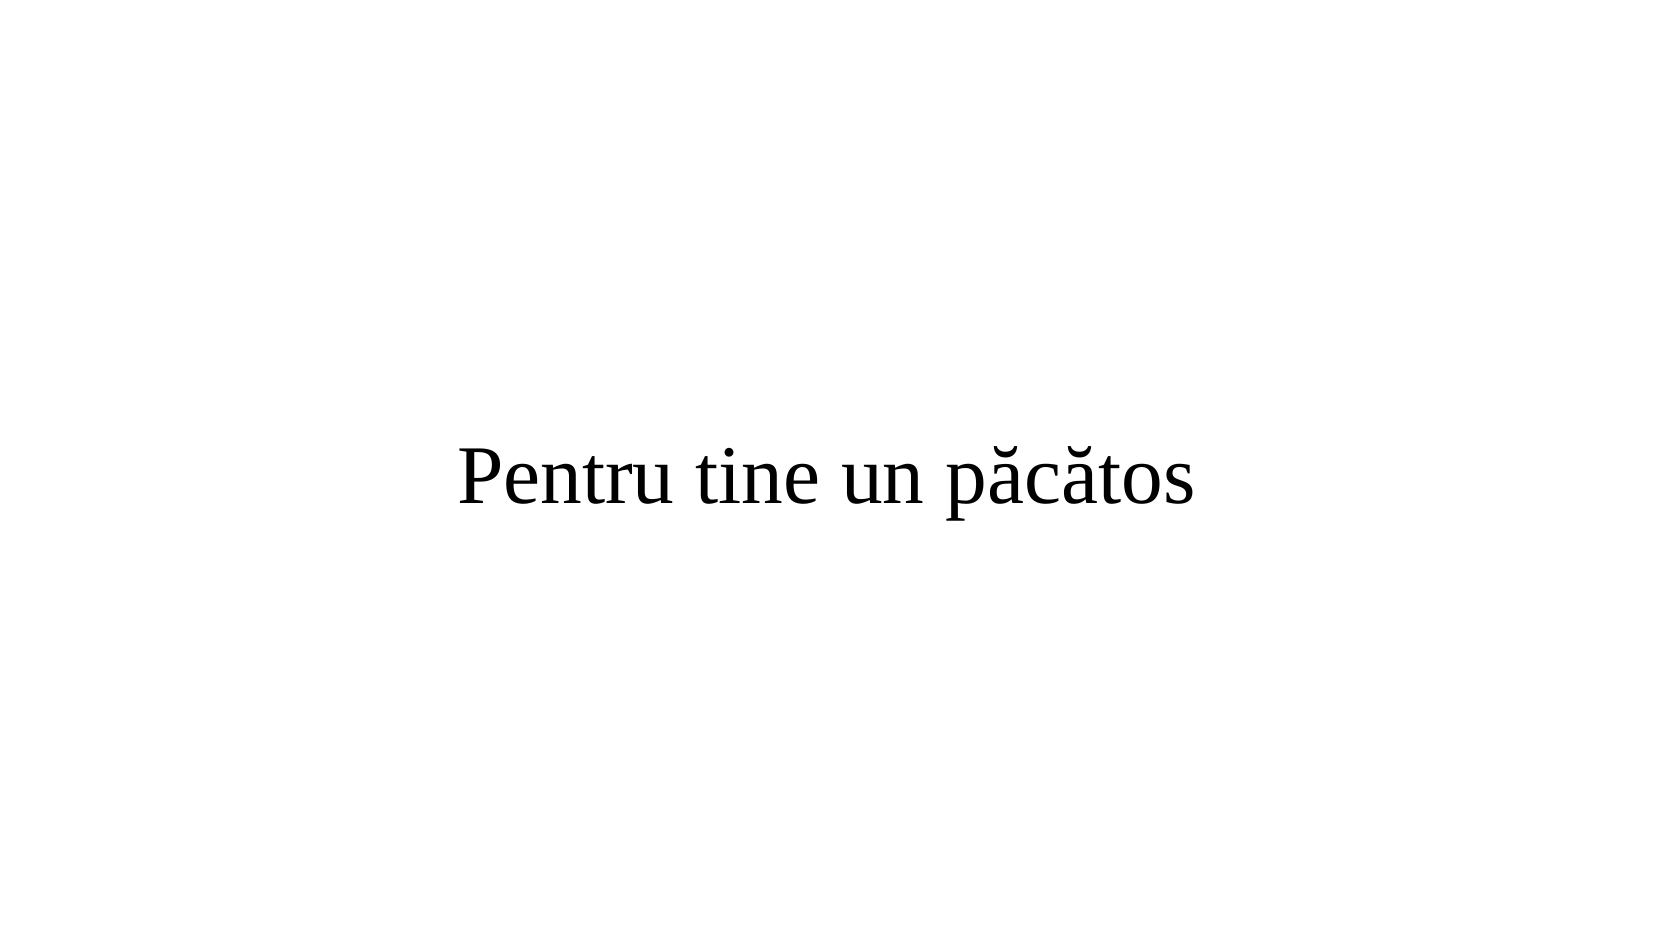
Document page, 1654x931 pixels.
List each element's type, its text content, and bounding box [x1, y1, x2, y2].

title Pentru tine un păcătos [165, 420, 1489, 522]
